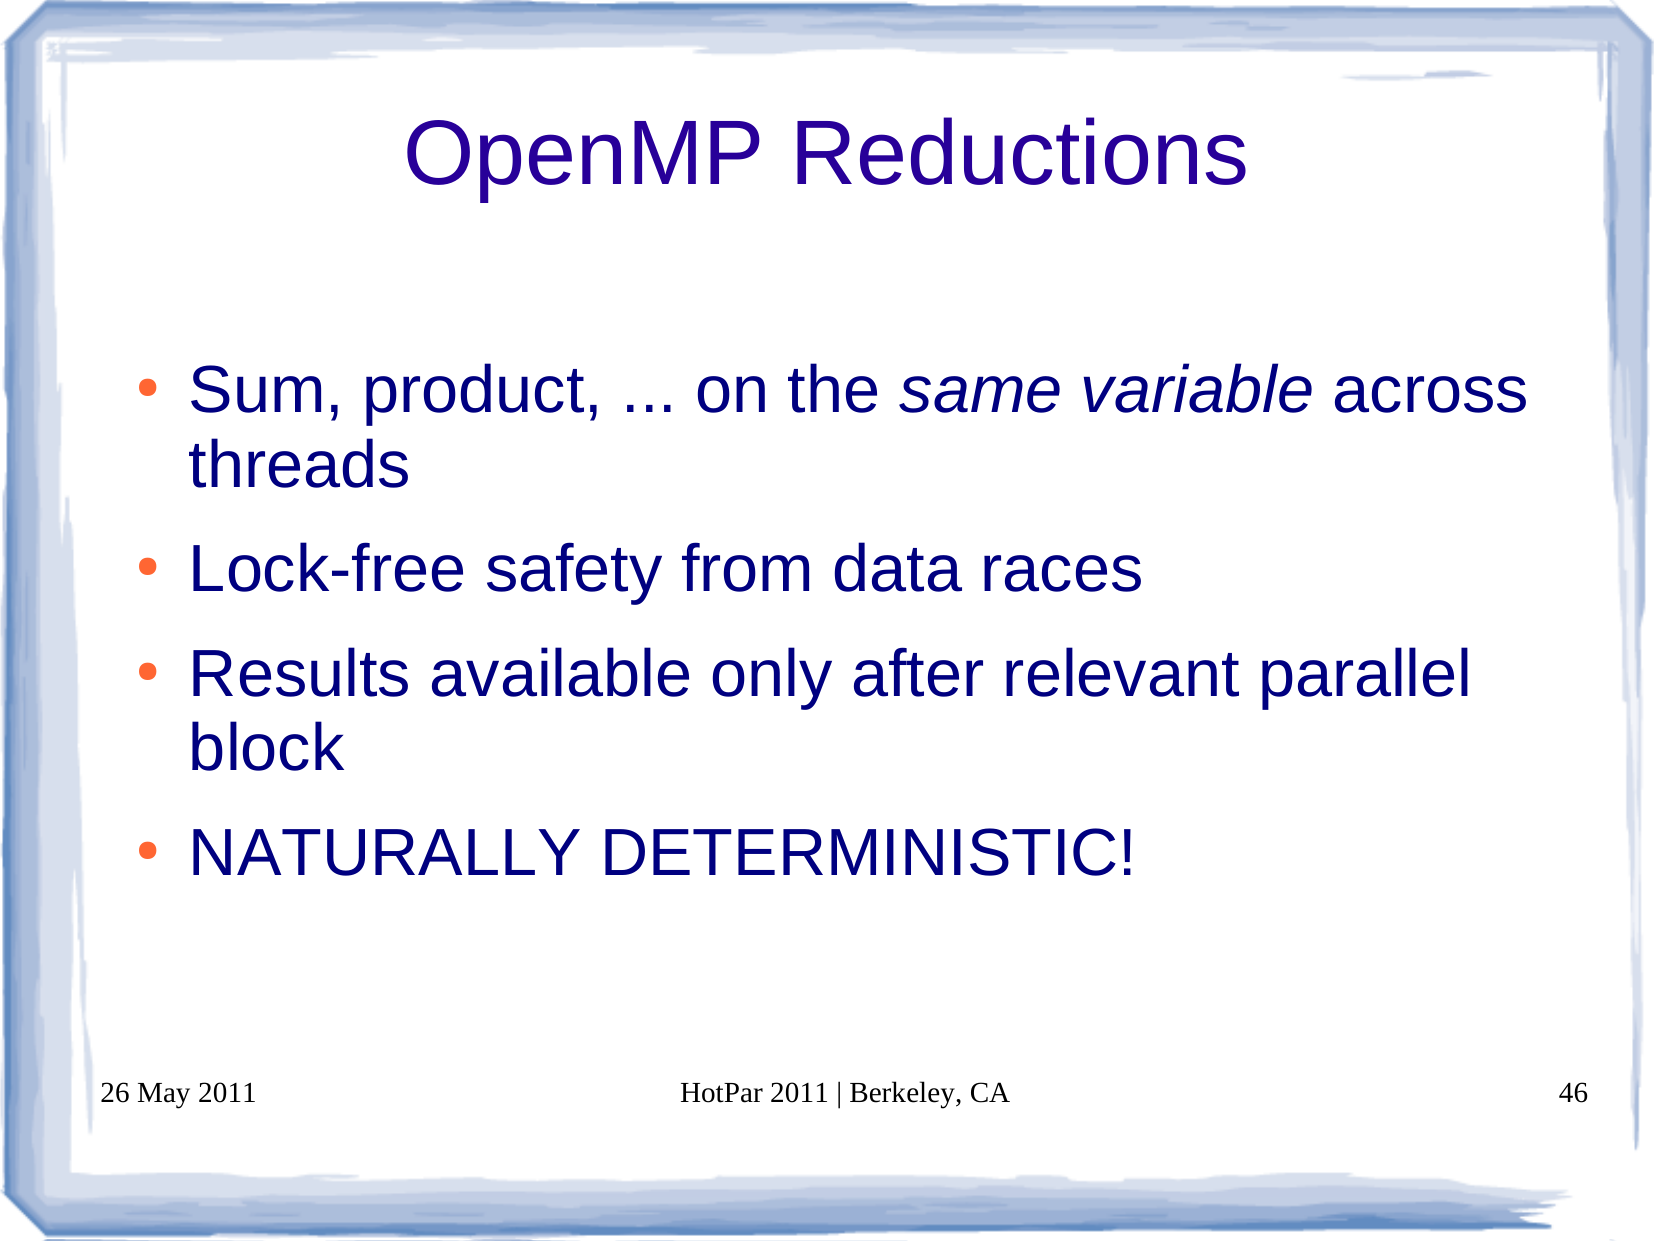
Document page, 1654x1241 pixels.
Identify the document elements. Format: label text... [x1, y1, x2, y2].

picture [0, 0, 1654, 1241]
title OpenMP Reductions [82, 49, 1571, 257]
list Sum, product, ... on the same variable across threads Lock-free safety from data races Results available only after relevant parallel block NATURALLY DETERMINISTIC! [118, 352, 1571, 889]
